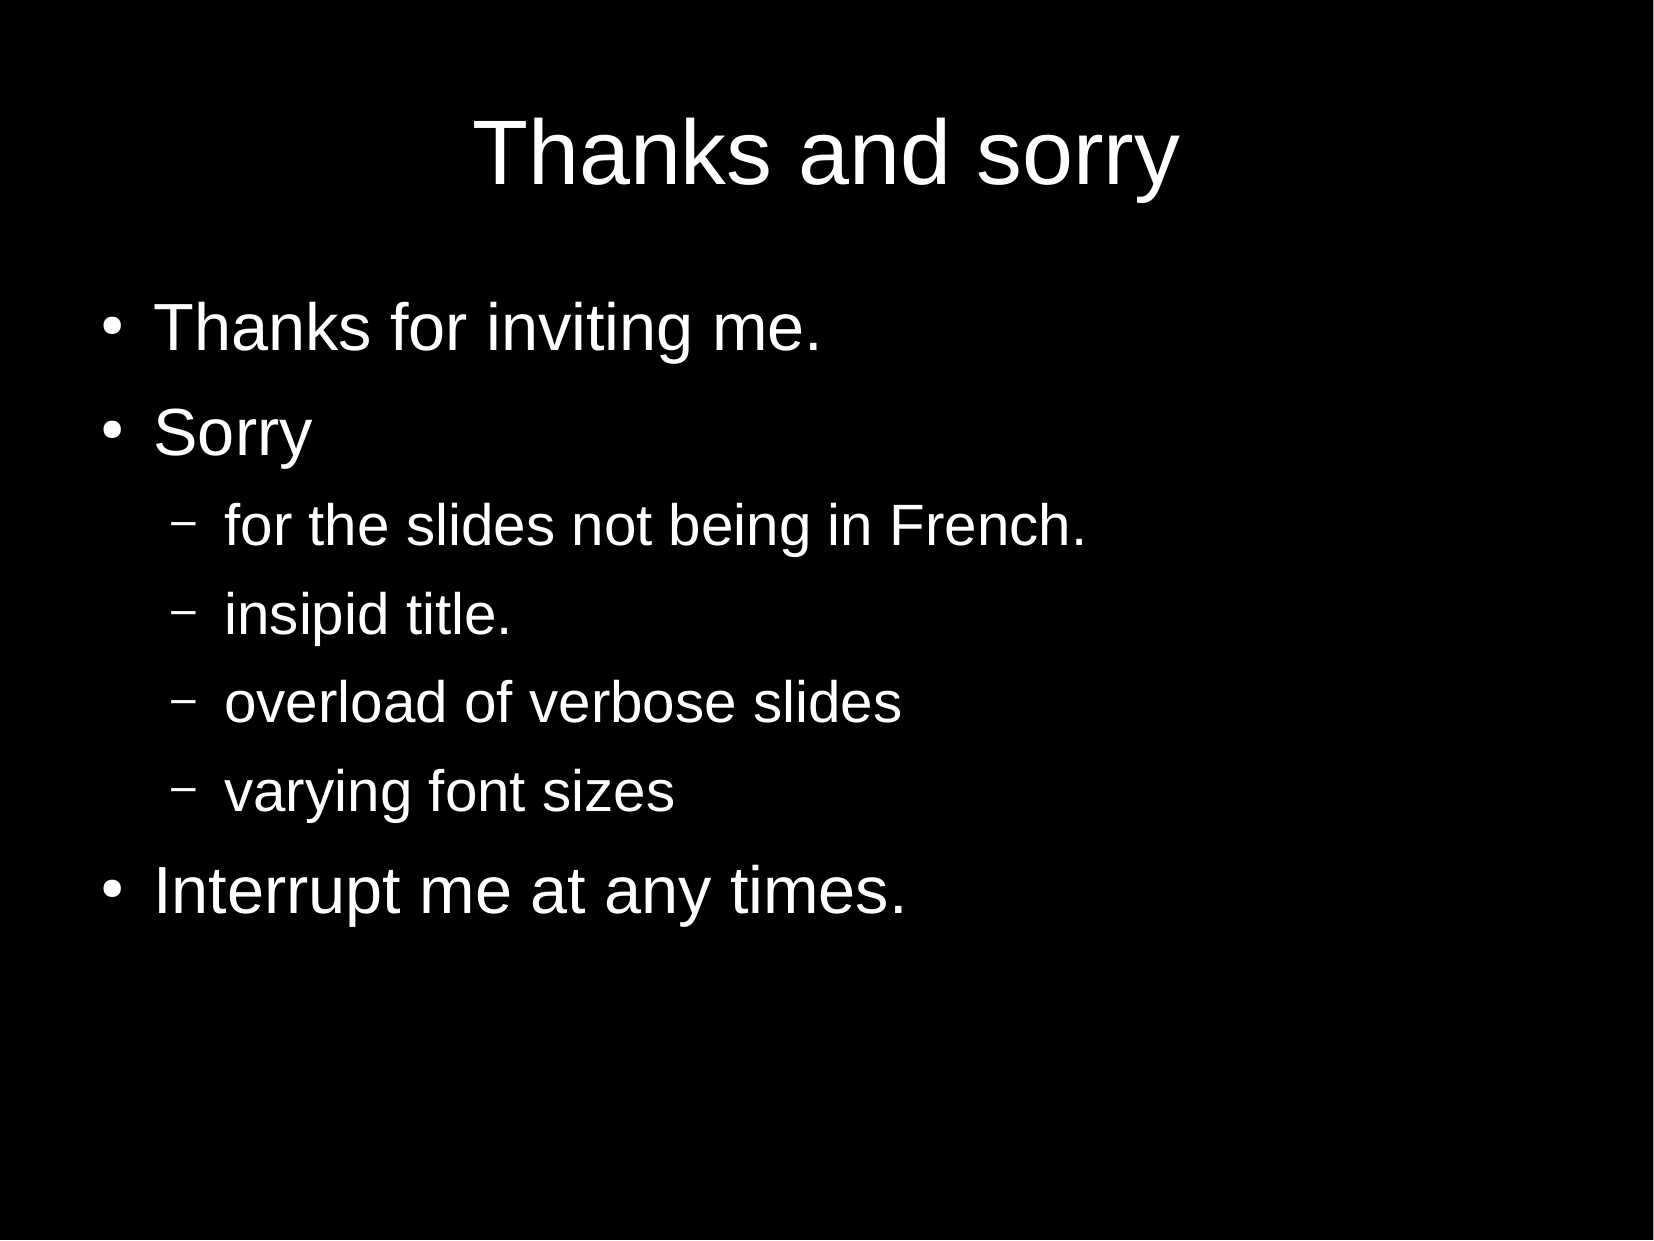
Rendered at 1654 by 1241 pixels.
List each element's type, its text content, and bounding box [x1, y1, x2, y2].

list Thanks for inviting me. Sorry for the slides not being in French. insipid title. overload of verbose slides varying font sizes Interrupt me at any times. [82, 290, 1571, 1010]
title Thanks and sorry [82, 49, 1571, 257]
